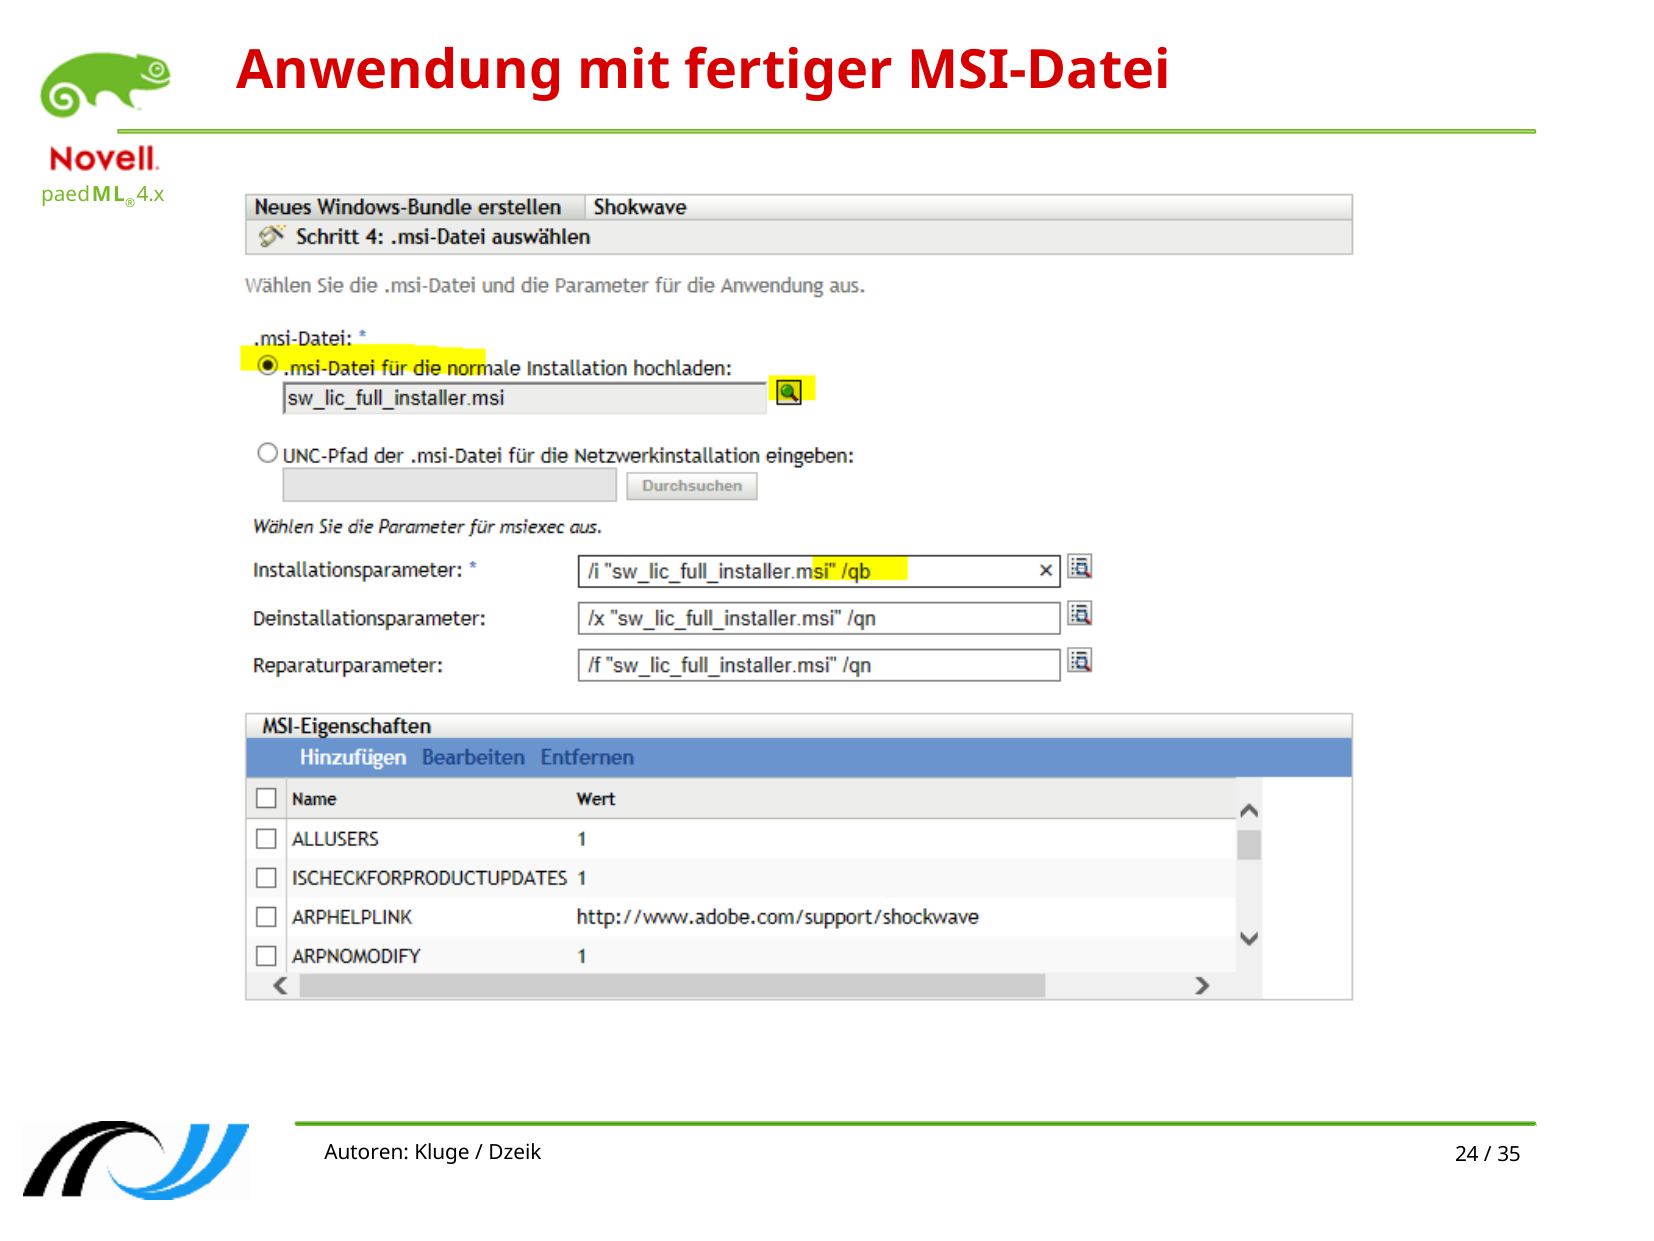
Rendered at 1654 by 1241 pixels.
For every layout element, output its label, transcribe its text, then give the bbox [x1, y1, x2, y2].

picture [23, 1121, 249, 1200]
picture [26, 35, 184, 193]
title Anwendung mit fertiger MSI-Datei [236, 17, 1536, 119]
picture [236, 177, 1380, 1043]
